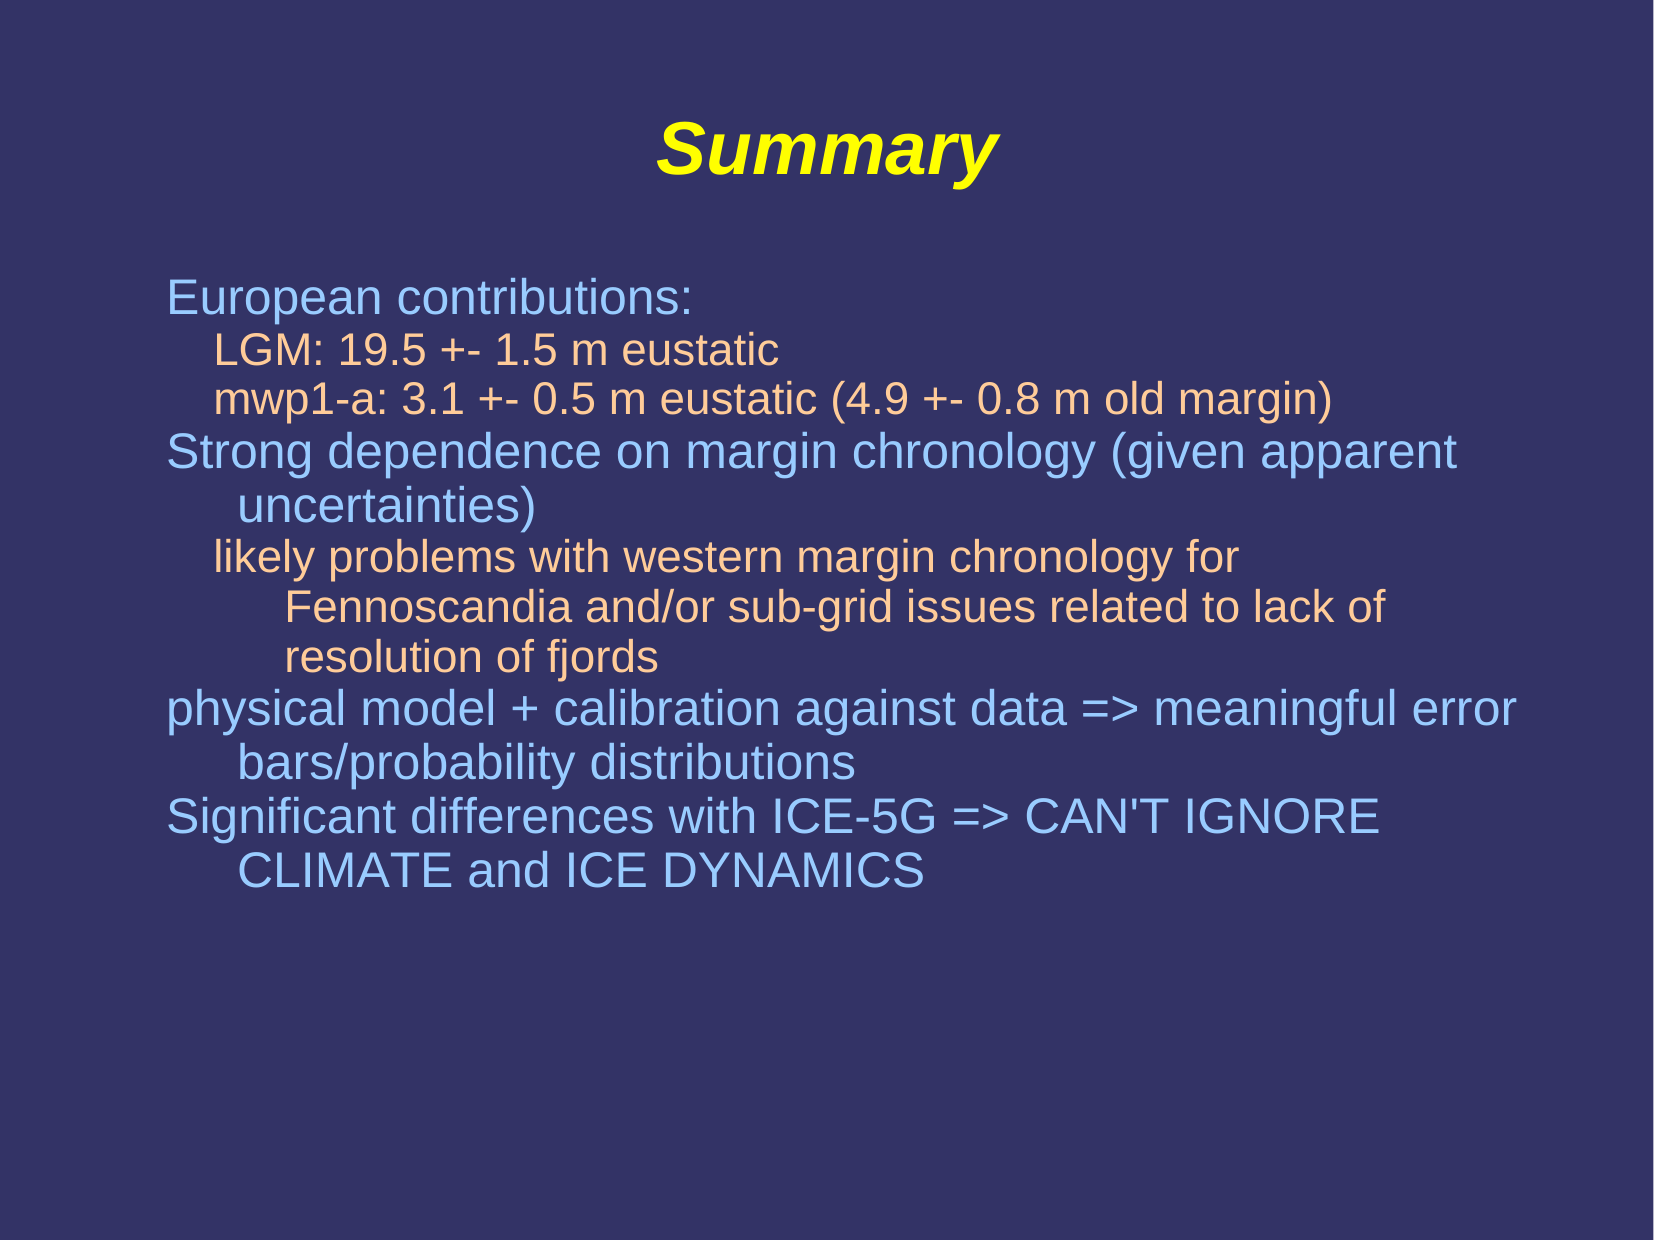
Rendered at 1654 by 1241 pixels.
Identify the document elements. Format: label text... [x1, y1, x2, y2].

title Summary [121, 49, 1534, 250]
list European contributions: LGM: 19.5 +- 1.5 m eustatic mwp1-a: 3.1 +- 0.5 m eustatic (4.9 +- 0.8 m old margin) Strong dependence on margin chronology (given apparent uncertainties) likely problems with western margin chronology for Fennoscandia and/or sub-grid issues related to lack of resolution of fjords physical model + calibration against data => meaningful error bars/probability distributions Significant differences with ICE-5G => CAN'T IGNORE CLIMATE and ICE DYNAMICS [154, 271, 1536, 1159]
